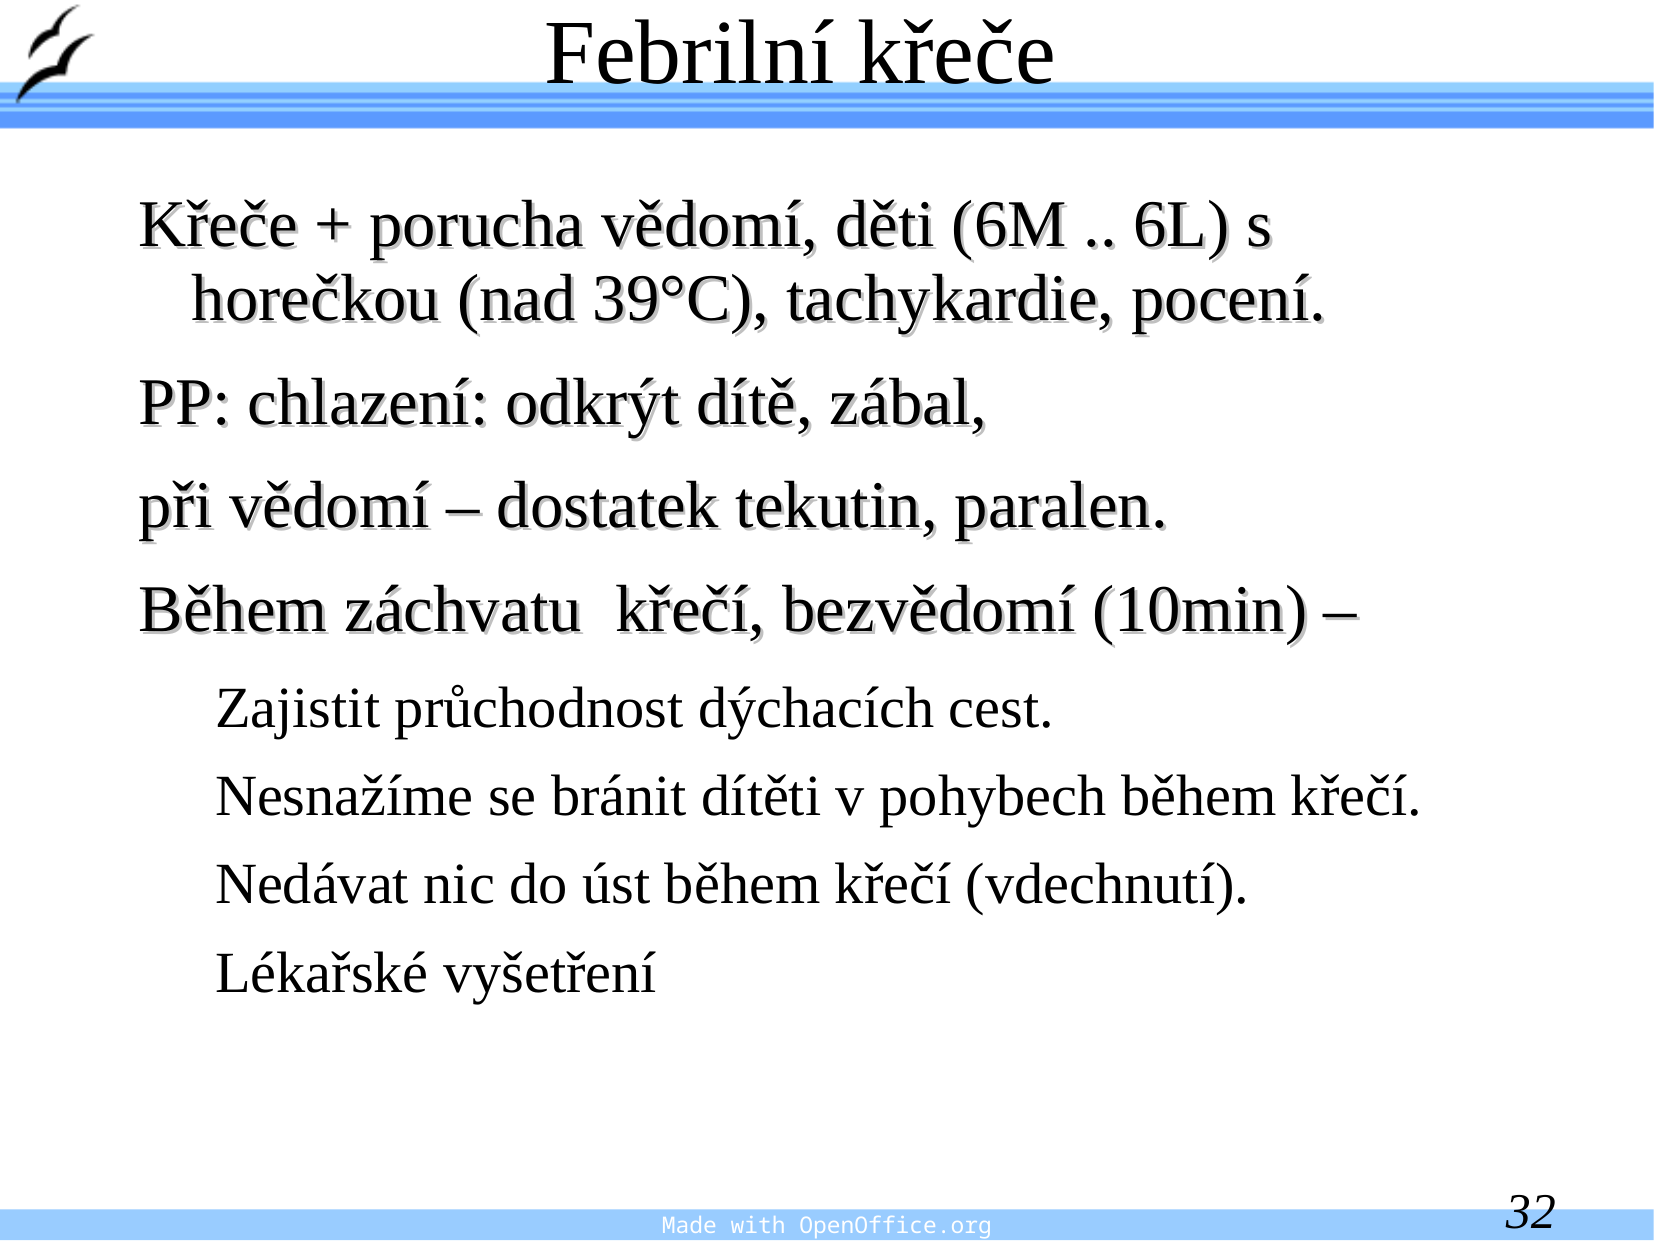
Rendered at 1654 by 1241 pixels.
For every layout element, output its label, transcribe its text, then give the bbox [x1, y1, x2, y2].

title Febrilní křeče [94, 0, 1358, 107]
picture [0, 0, 1654, 325]
list Křeče + porucha vědomí, děti (6M .. 6L) s horečkou (nad 39°C), tachykardie, pocení. PP: chlazení: odkrýt dítě, zábal, při vědomí – dostatek tekutin, paralen. Během záchvatu křečí, bezvědomí (10min) – Zajistit průchodnost dýchacích cest. Nesnažíme se bránit dítěti v pohybech během křečí. Nedávat nic do úst během křečí (vdechnutí). Lékařské vyšetření [120, 187, 1533, 1195]
